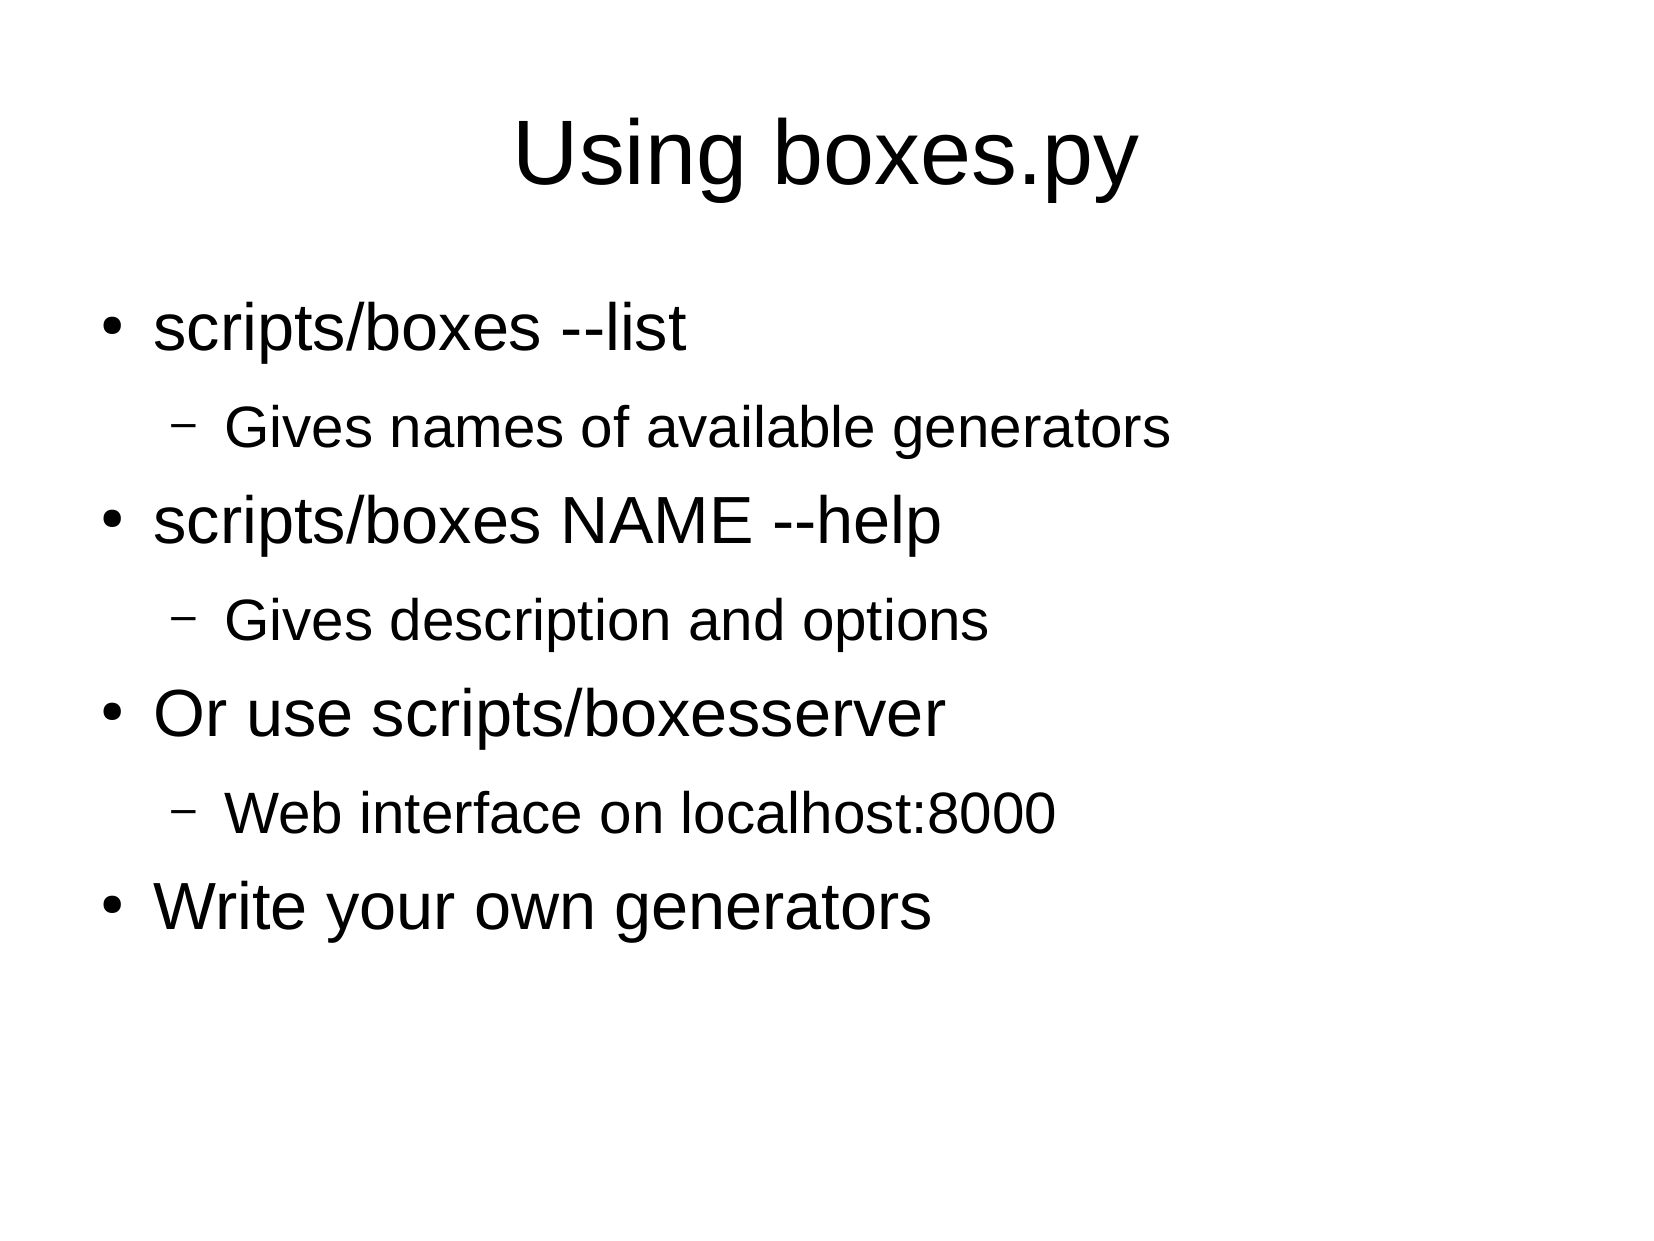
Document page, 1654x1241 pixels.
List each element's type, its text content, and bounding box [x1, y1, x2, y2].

list scripts/boxes --list Gives names of available generators scripts/boxes NAME --help Gives description and options Or use scripts/boxesserver Web interface on localhost:8000 Write your own generators [82, 290, 1571, 1010]
title Using boxes.py [82, 49, 1571, 257]
